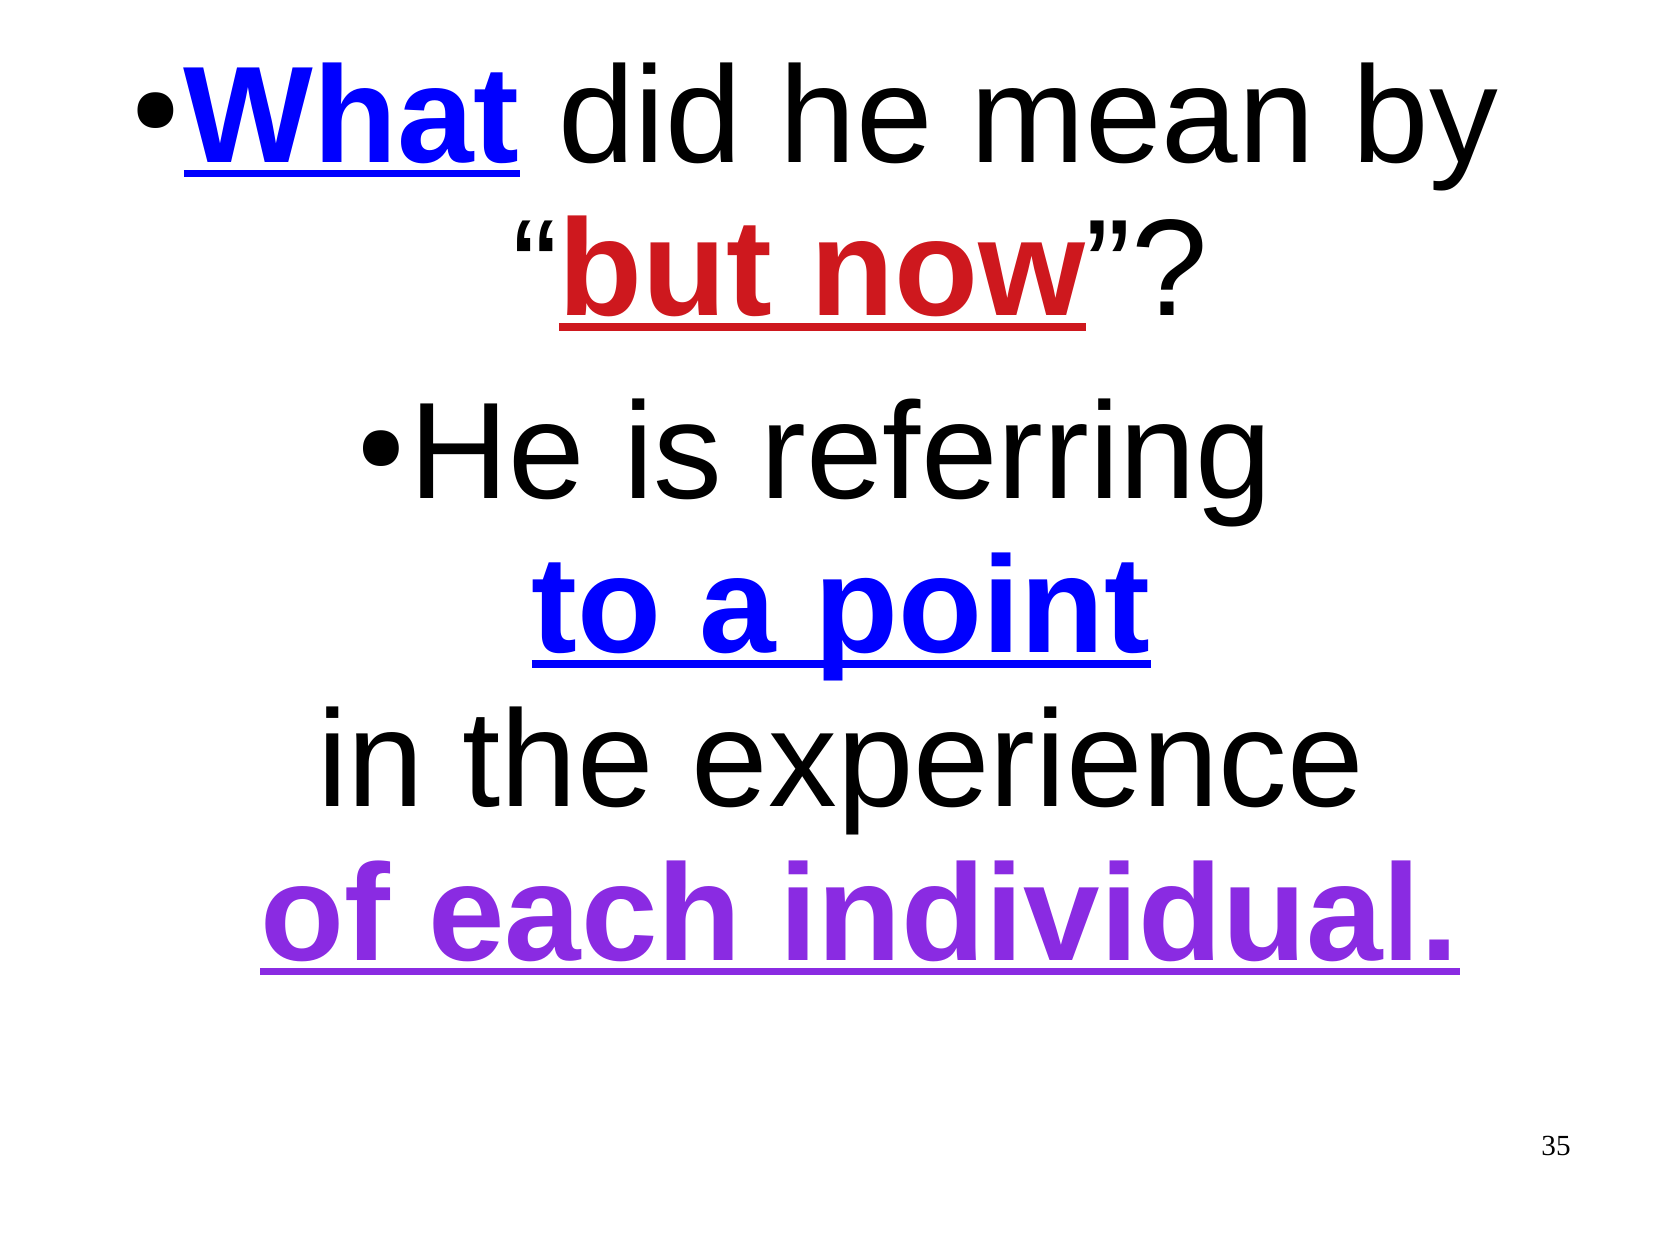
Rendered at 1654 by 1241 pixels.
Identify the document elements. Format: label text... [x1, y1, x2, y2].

list What did he mean by “but now”? He is referring to a point in the experience of each individual. [37, 37, 1613, 1238]
